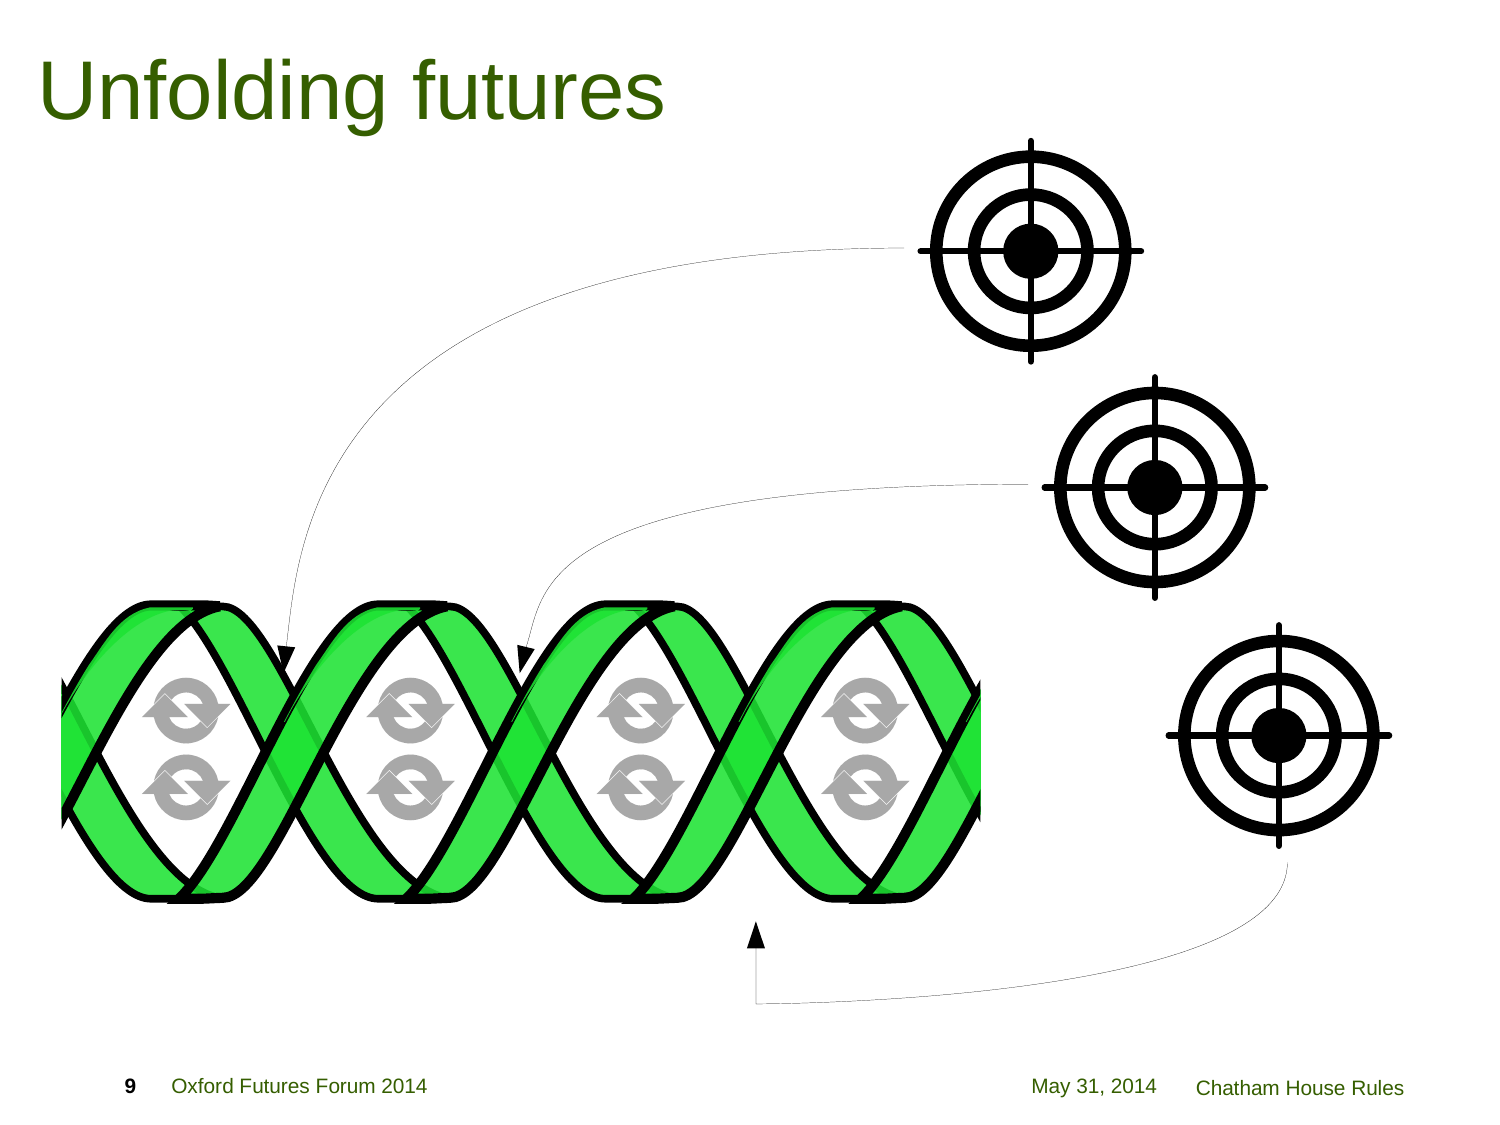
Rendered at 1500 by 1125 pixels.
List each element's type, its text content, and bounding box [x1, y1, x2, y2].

picture [61, 600, 981, 904]
picture [904, 124, 1406, 863]
title Unfolding futures [37, 37, 1463, 152]
